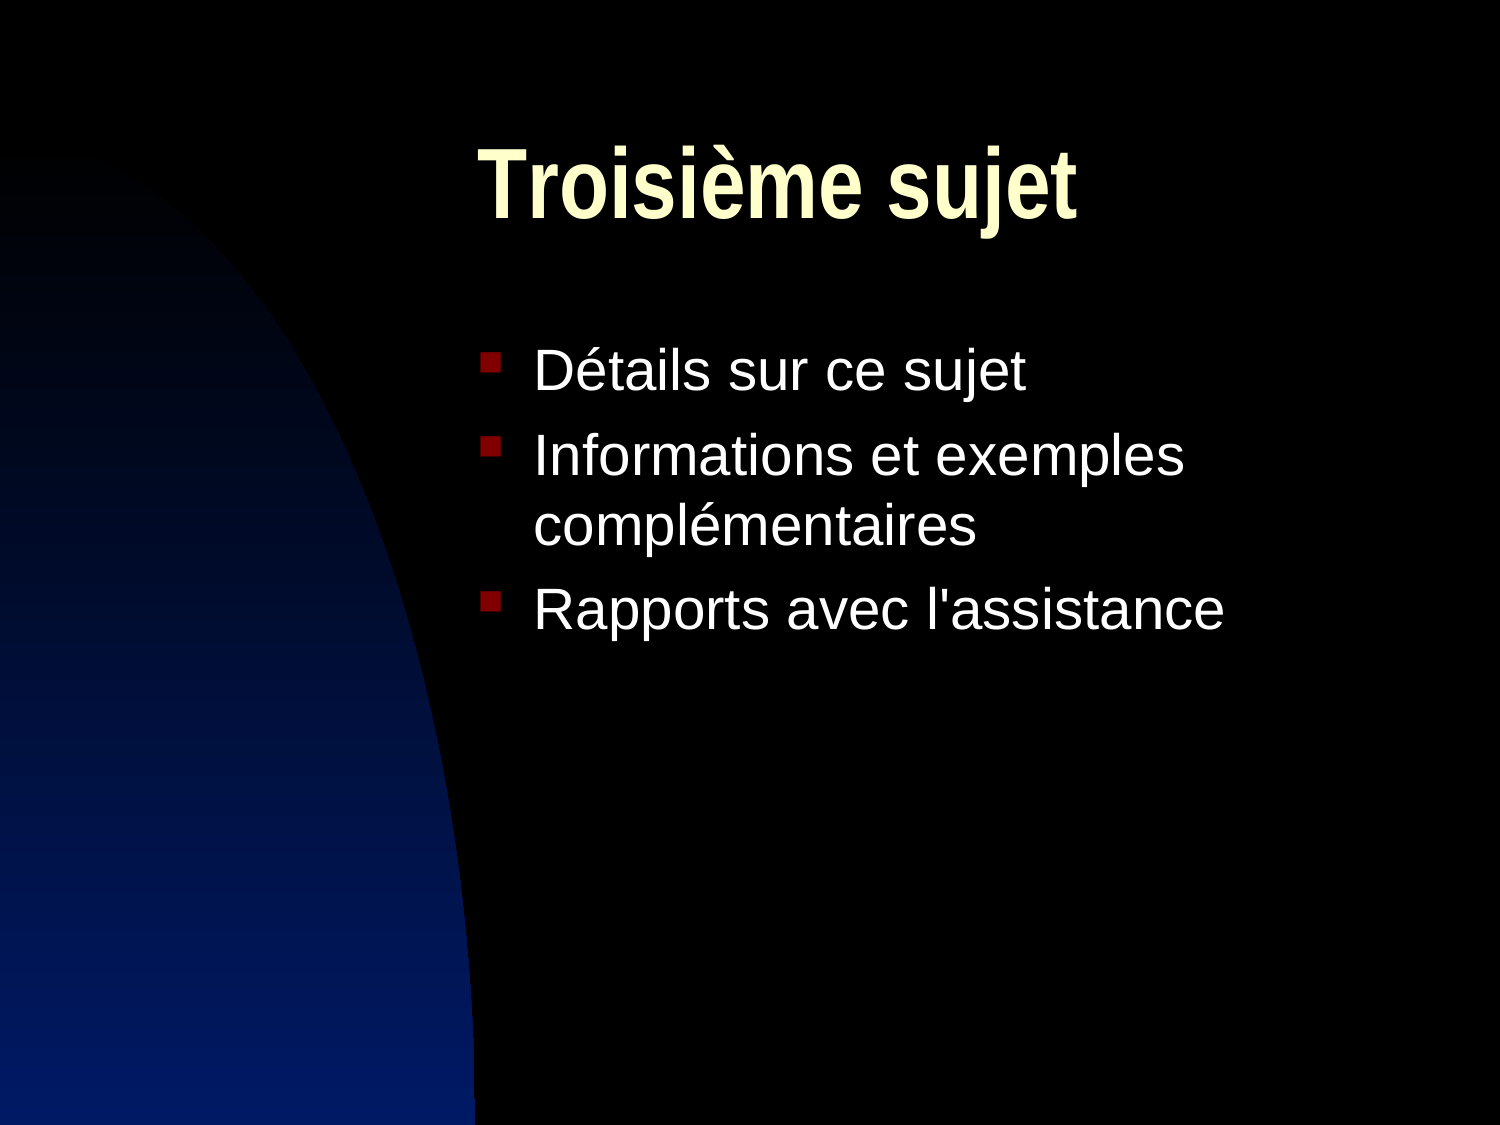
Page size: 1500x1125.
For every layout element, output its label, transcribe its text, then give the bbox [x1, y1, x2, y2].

list Détails sur ce sujet Informations et exemples complémentaires Rapports avec l'assistance [462, 324, 1463, 1000]
title Troisième sujet [462, 99, 1463, 288]
